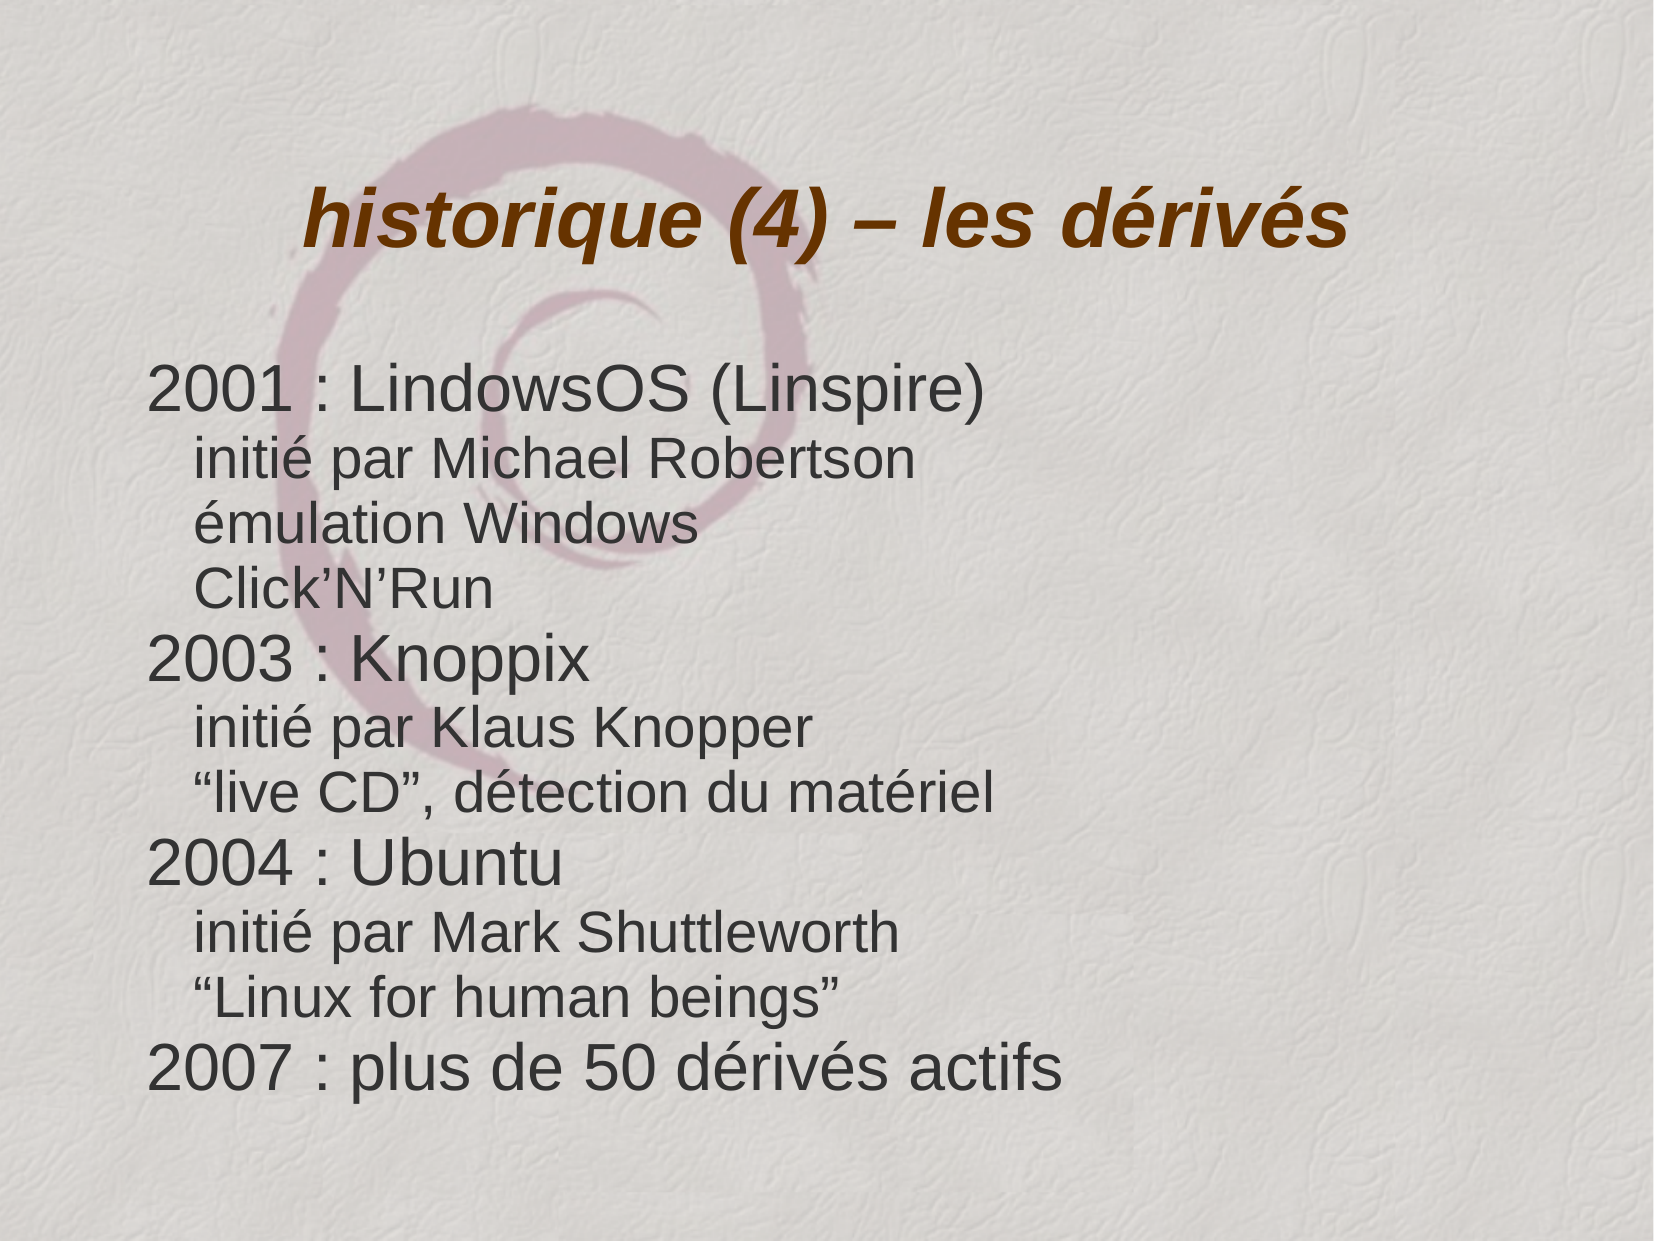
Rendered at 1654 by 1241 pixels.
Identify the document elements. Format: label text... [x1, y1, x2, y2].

title historique (4) – les dérivés [121, 114, 1534, 322]
list 2001 : LindowsOS (Linspire) initié par Michael Robertson émulation Windows Click’N’Run 2003 : Knoppix initié par Klaus Knopper “live CD”, détection du matériel 2004 : Ubuntu initié par Mark Shuttleworth “Linux for human beings” 2007 : plus de 50 dérivés actifs [134, 350, 1516, 1136]
picture [0, 0, 1654, 1241]
